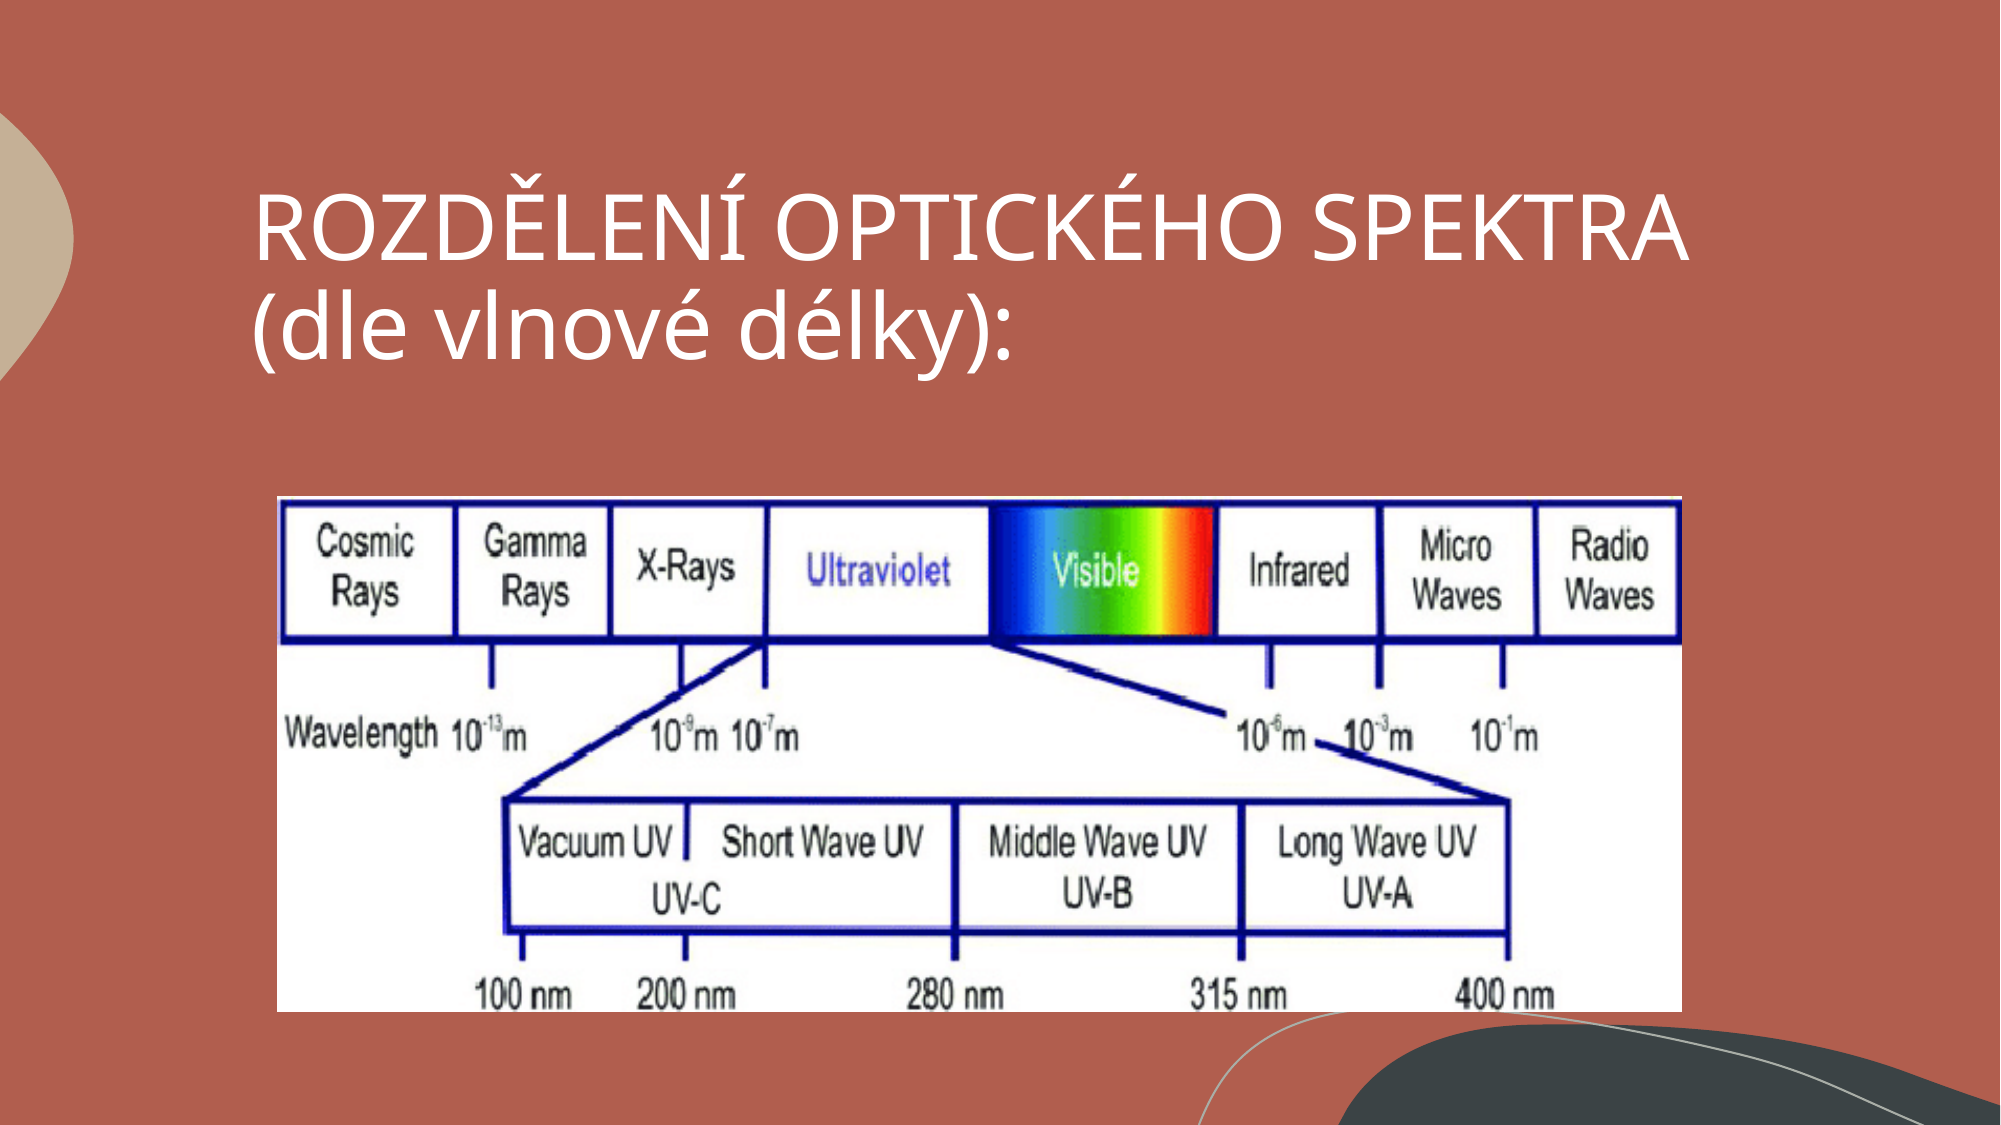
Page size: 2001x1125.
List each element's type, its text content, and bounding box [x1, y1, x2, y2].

picture [277, 496, 1682, 1012]
title ROZDĚLENÍ OPTICKÉHO SPEKTRA (dle vlnové délky): [236, 125, 1876, 435]
